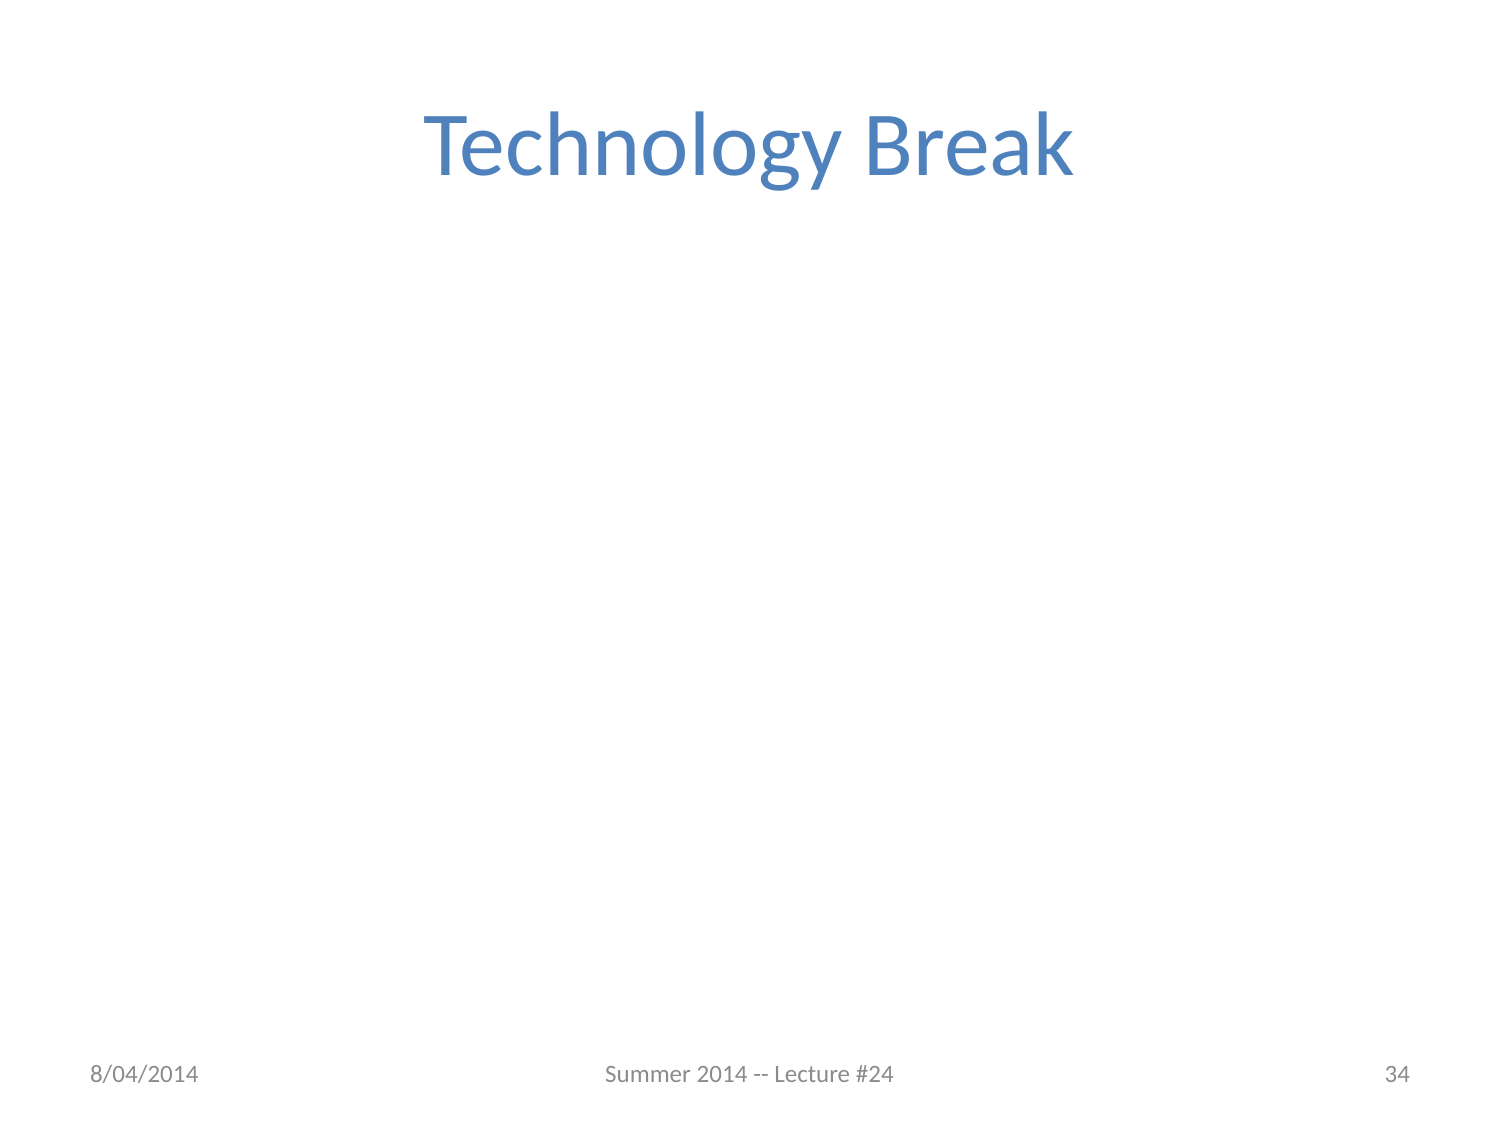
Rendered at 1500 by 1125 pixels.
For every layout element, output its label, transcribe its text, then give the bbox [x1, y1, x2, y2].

title Technology Break [75, 45, 1425, 233]
footer Summer 2014 -- Lecture #24 [512, 1042, 988, 1103]
slide_number <number> [1074, 1042, 1425, 1103]
slide_number 8/04/2014 [75, 1042, 425, 1103]
